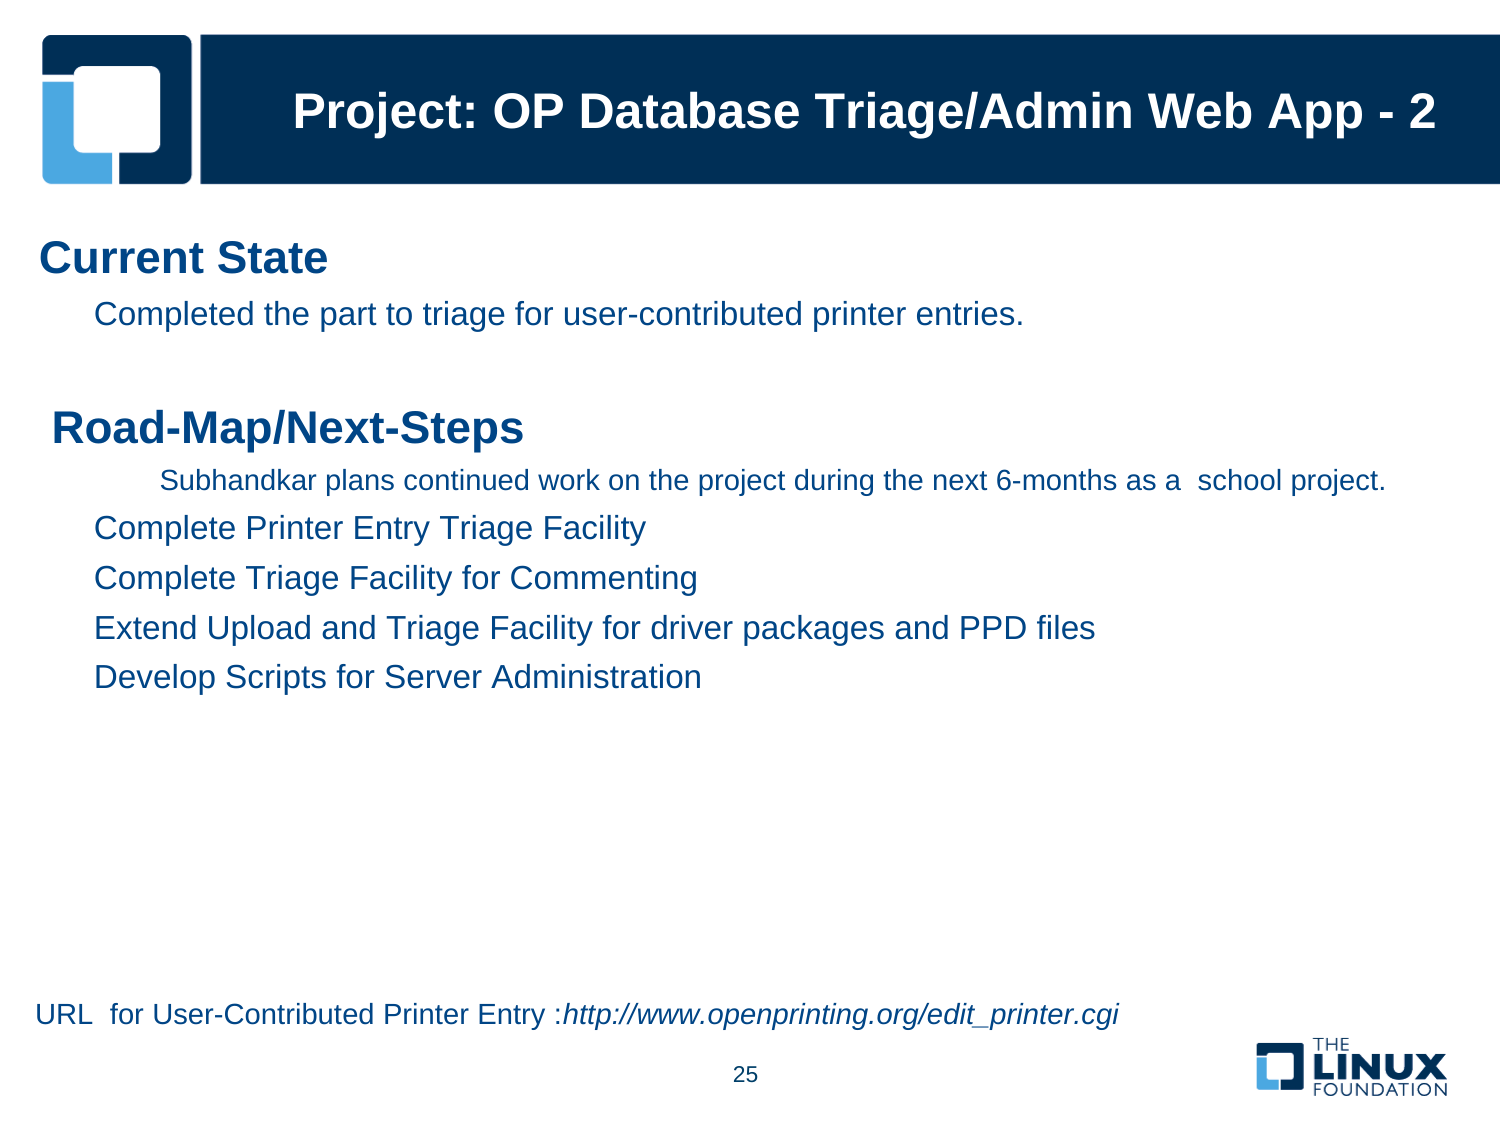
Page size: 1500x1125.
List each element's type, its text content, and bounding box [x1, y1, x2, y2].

title Project: OP Database Triage/Admin Web App - 2 [249, 44, 1438, 183]
text_box URL for User-Contributed Printer Entry :http://www.openprinting.org/edit_printer.cgi [20, 990, 1238, 1039]
list Current State Completed the part to triage for user-contributed printer entries. Road-Map/Next-Steps Subhandkar plans continued work on the project during the next 6-months as a school project. Complete Printer Entry Triage Facility Complete Triage Facility for Commenting Extend Upload and Triage Facility for driver packages and PPD files Develop Scripts for Server Administration [37, 236, 1400, 1037]
picture [0, 0, 1500, 1125]
